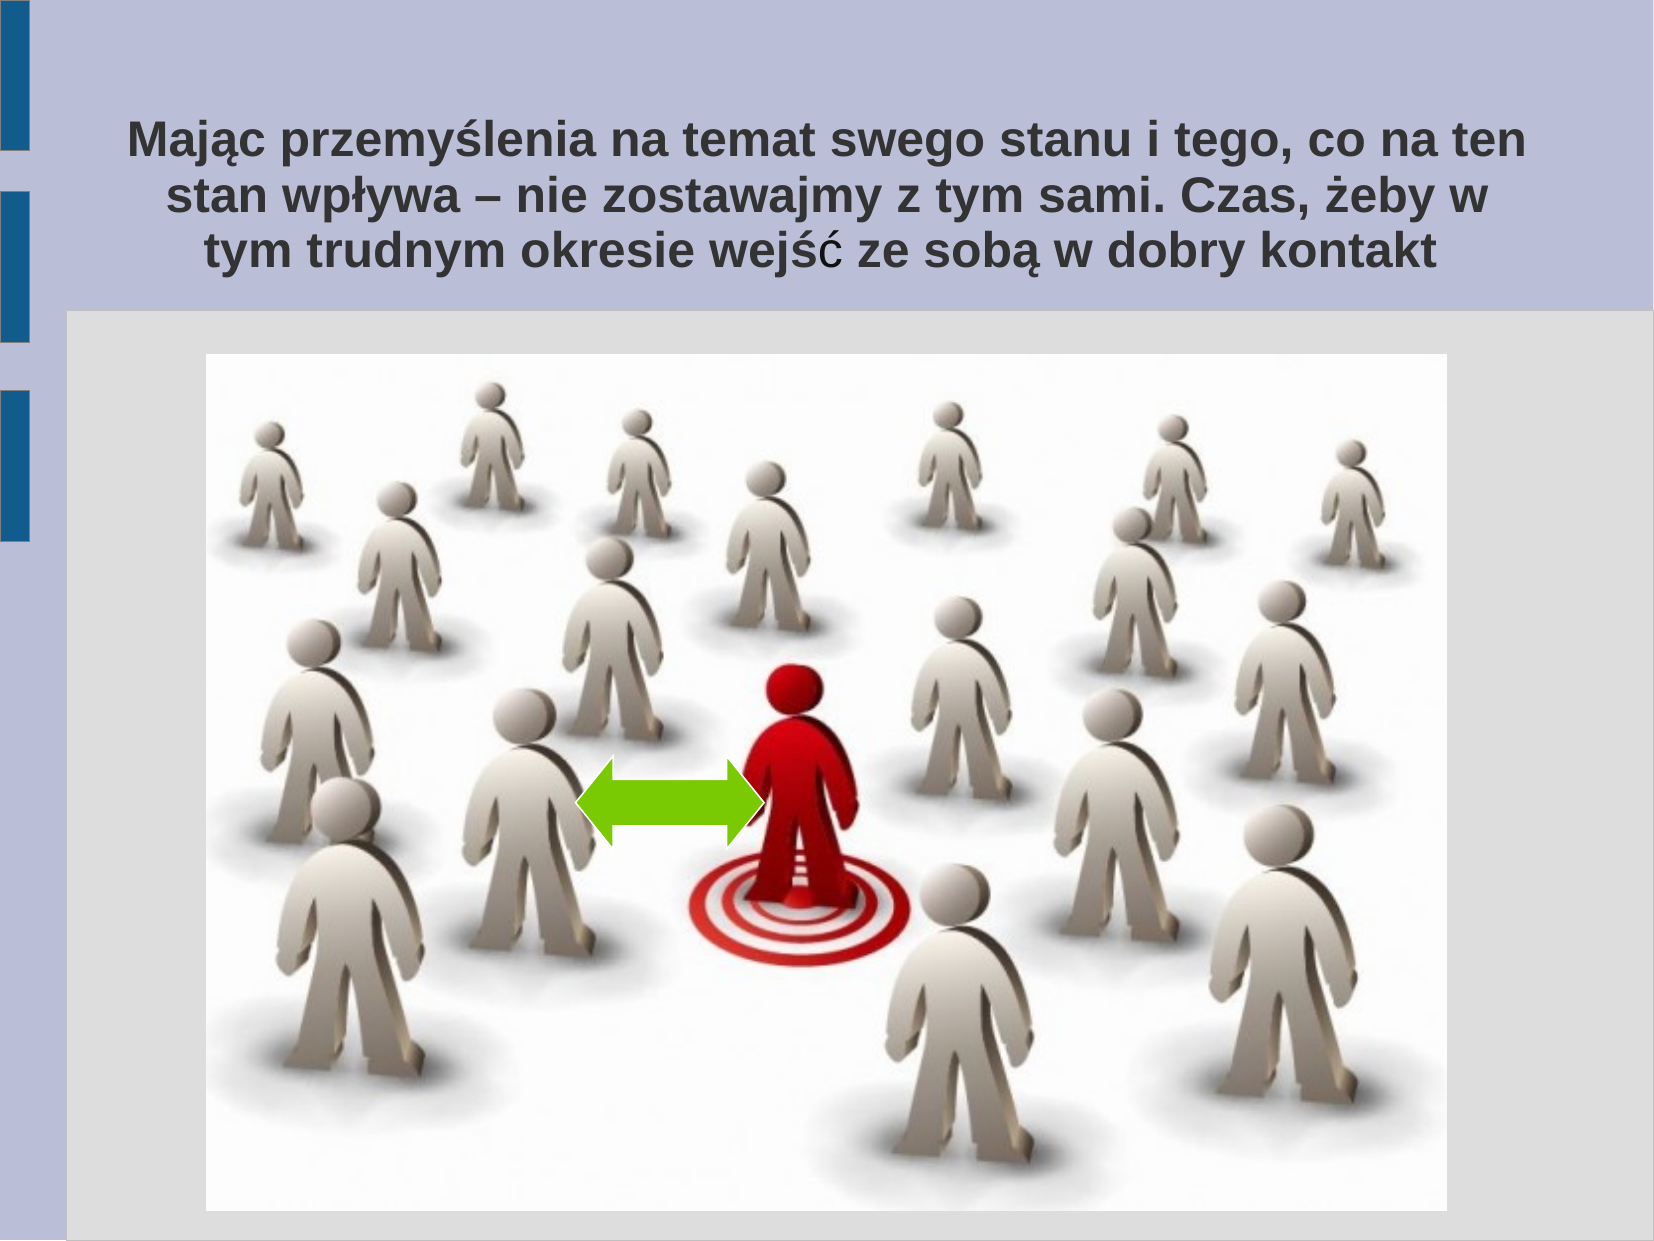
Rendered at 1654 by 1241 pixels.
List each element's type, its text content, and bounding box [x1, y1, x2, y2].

picture [206, 354, 1447, 1211]
title Mając przemyślenia na temat swego stanu i tego, co na ten stan wpływa – nie zostawajmy z tym sami. Czas, żeby w tym trudnym okresie wejść ze sobą w dobry kontakt [121, 91, 1534, 299]
text_box [575, 756, 765, 850]
